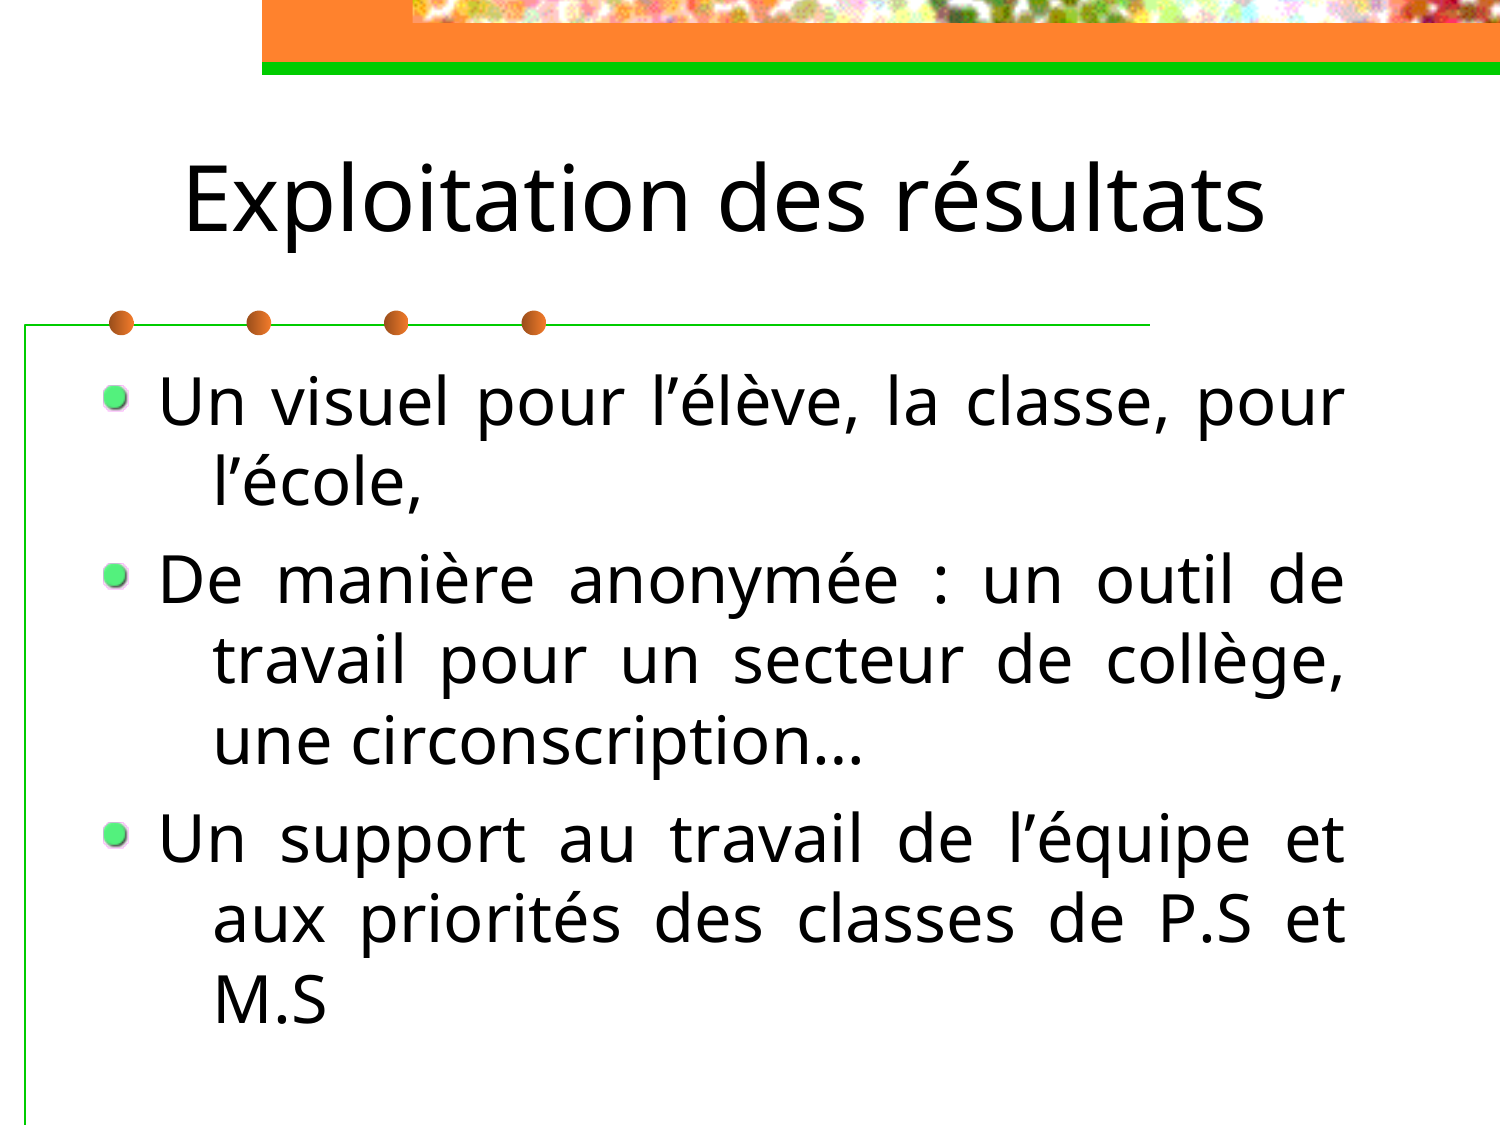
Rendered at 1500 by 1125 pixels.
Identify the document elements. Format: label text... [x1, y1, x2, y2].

title Exploitation des résultats [87, 99, 1363, 288]
list Un visuel pour l’élève, la classe, pour l’école, De manière anonymée : un outil de travail pour un secteur de collège, une circonscription… Un support au travail de l’équipe et aux priorités des classes de P.S et M.S [87, 350, 1363, 975]
picture [412, 0, 1500, 23]
